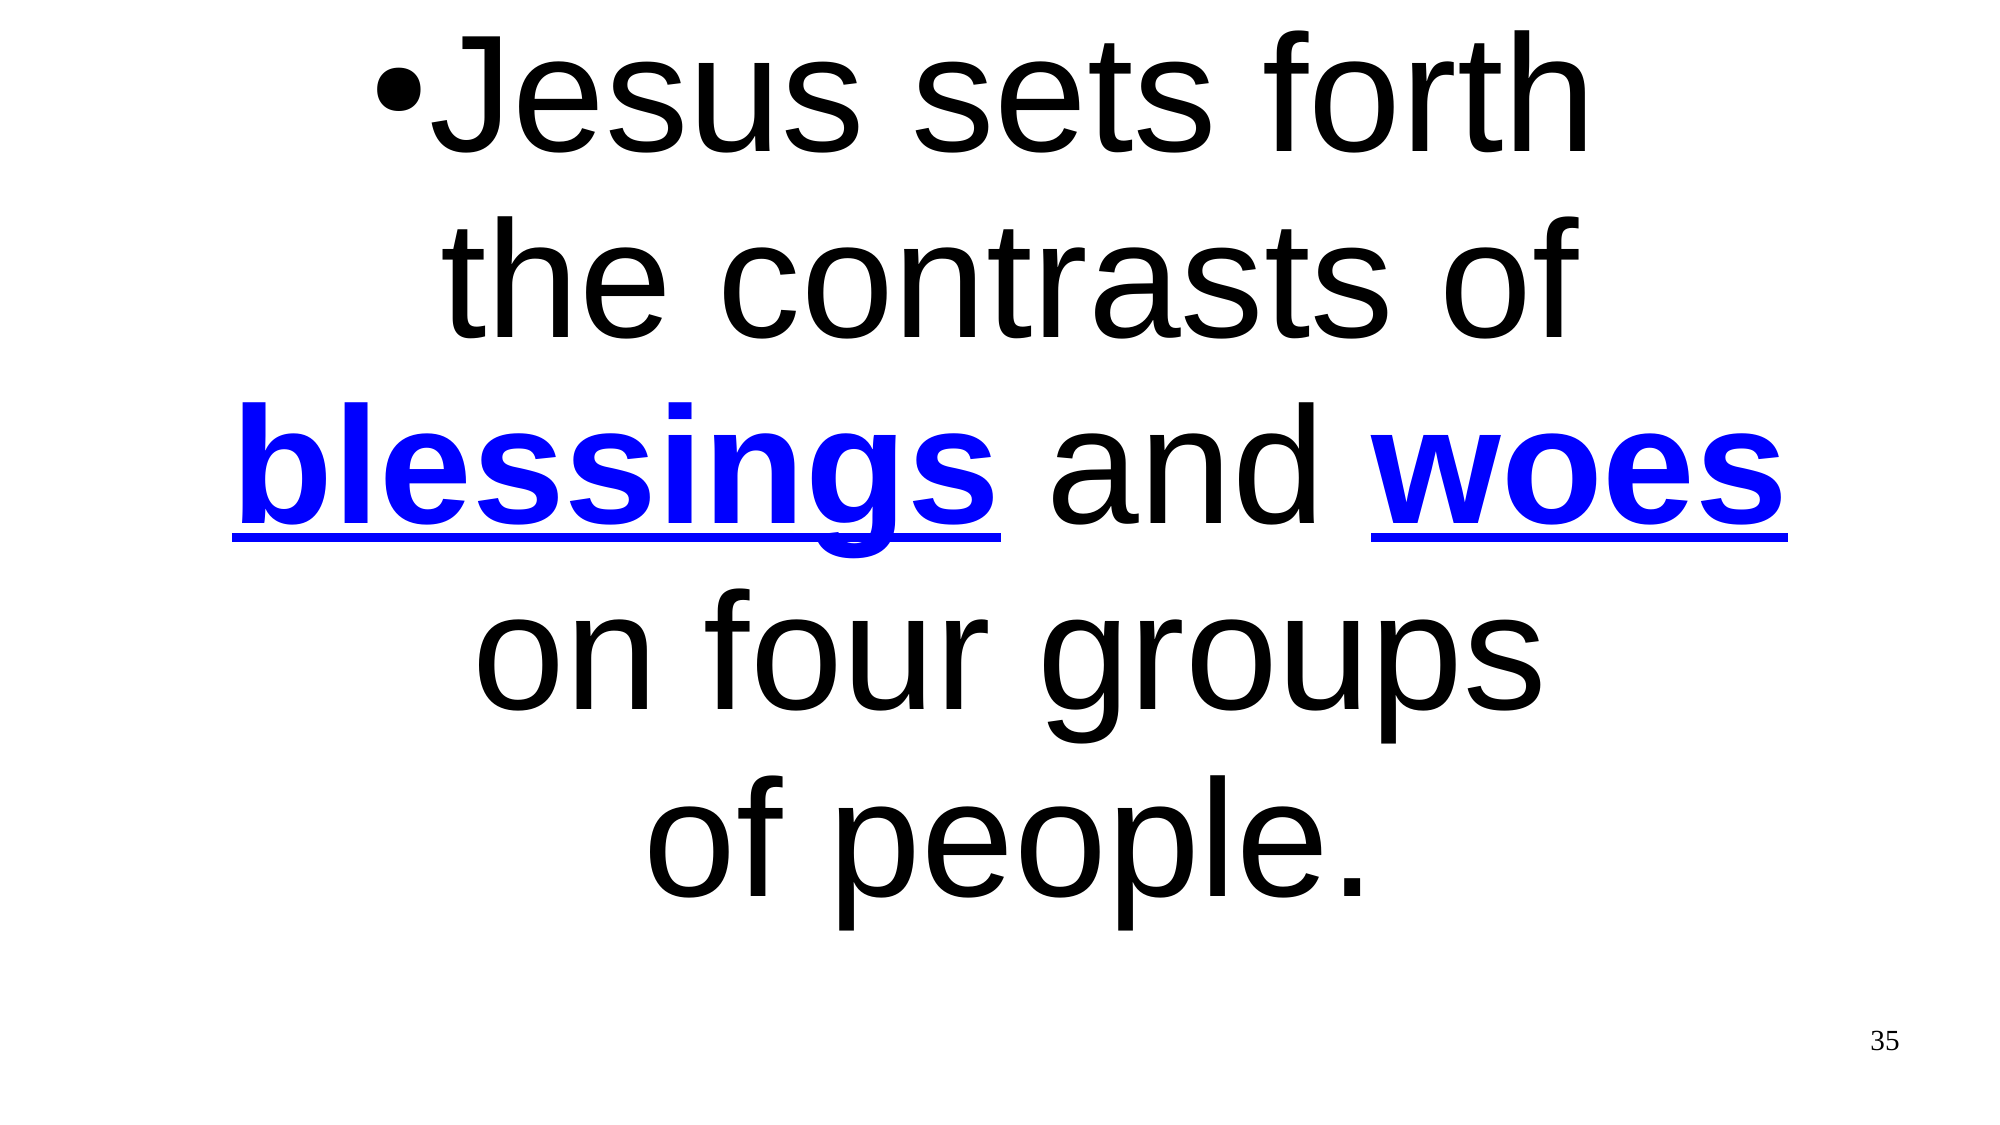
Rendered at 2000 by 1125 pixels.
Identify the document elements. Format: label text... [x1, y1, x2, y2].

list Jesus sets forth the contrasts of blessings and woes on four groups of people. [0, 0, 1996, 1123]
